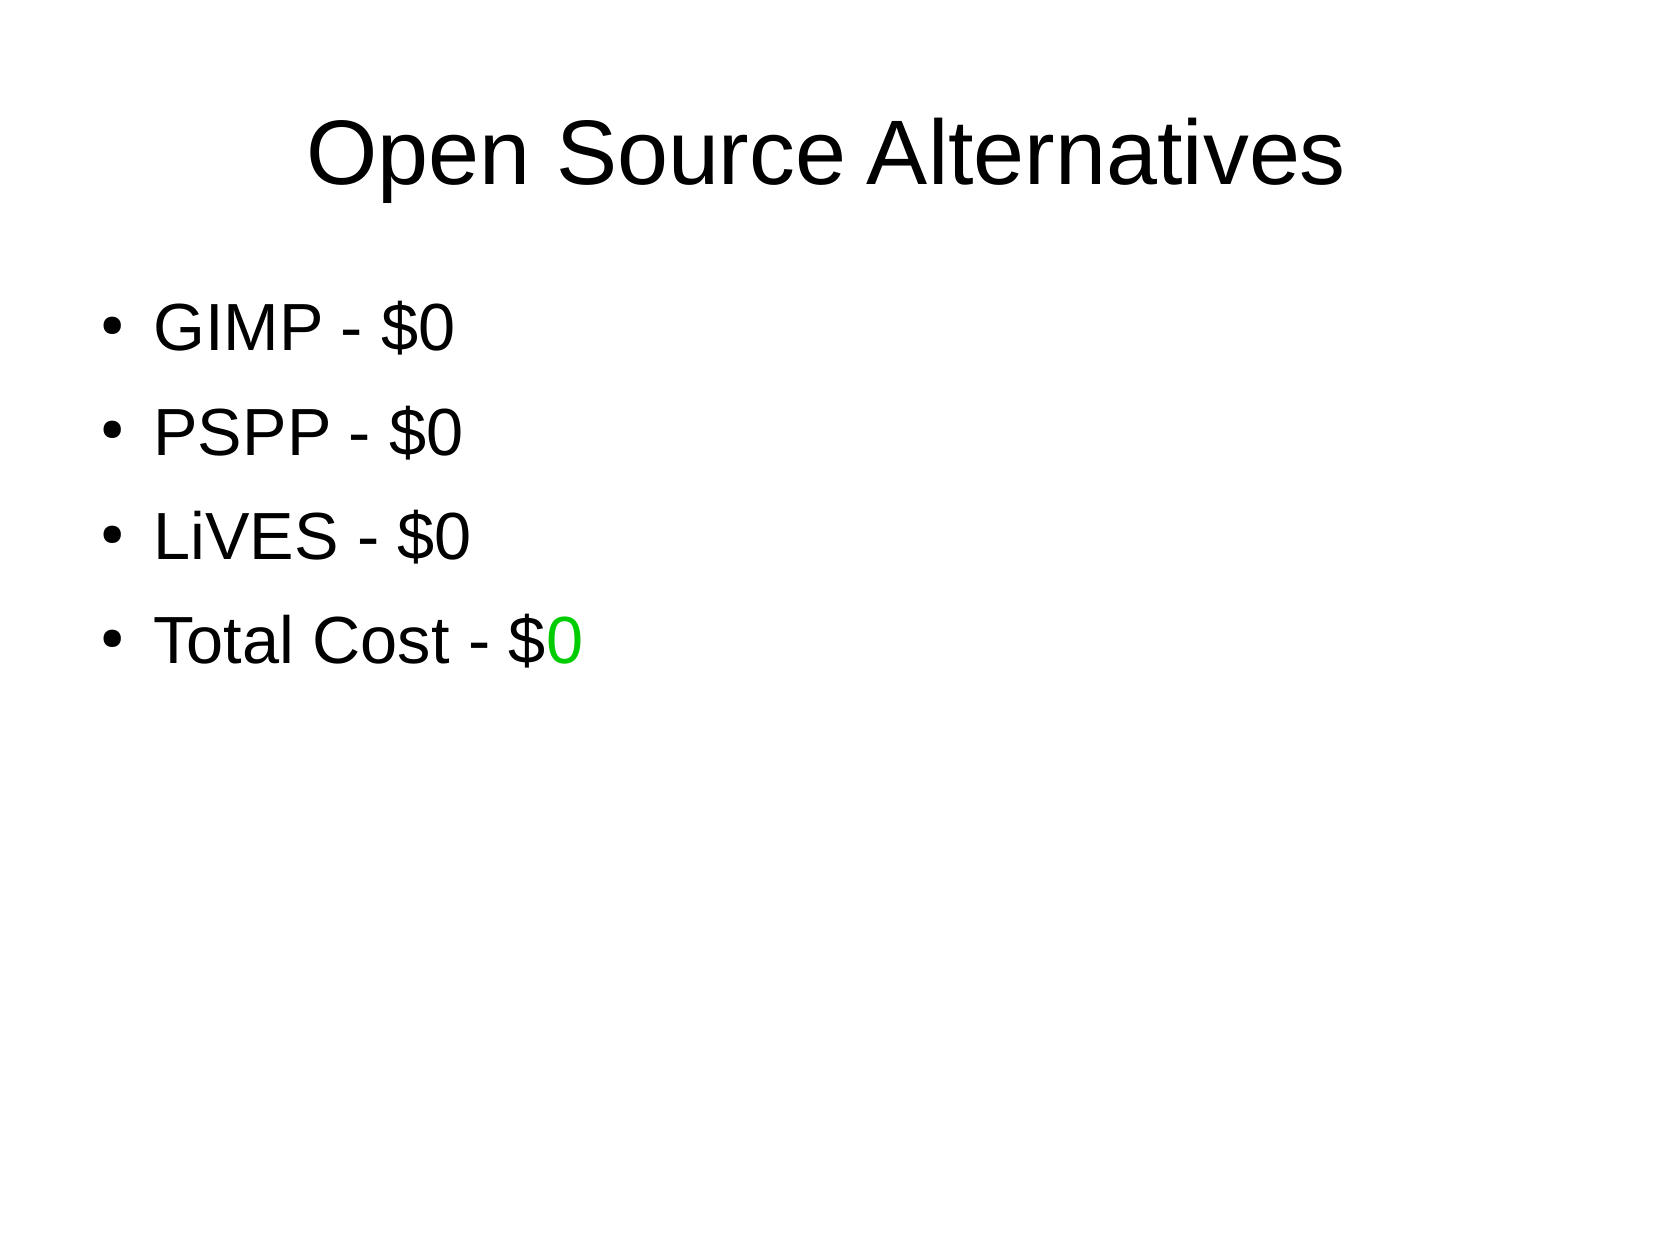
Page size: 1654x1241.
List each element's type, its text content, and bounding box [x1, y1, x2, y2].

title Open Source Alternatives [82, 49, 1571, 257]
list GIMP - $0 PSPP - $0 LiVES - $0 Total Cost - $0 [82, 290, 1571, 1010]
